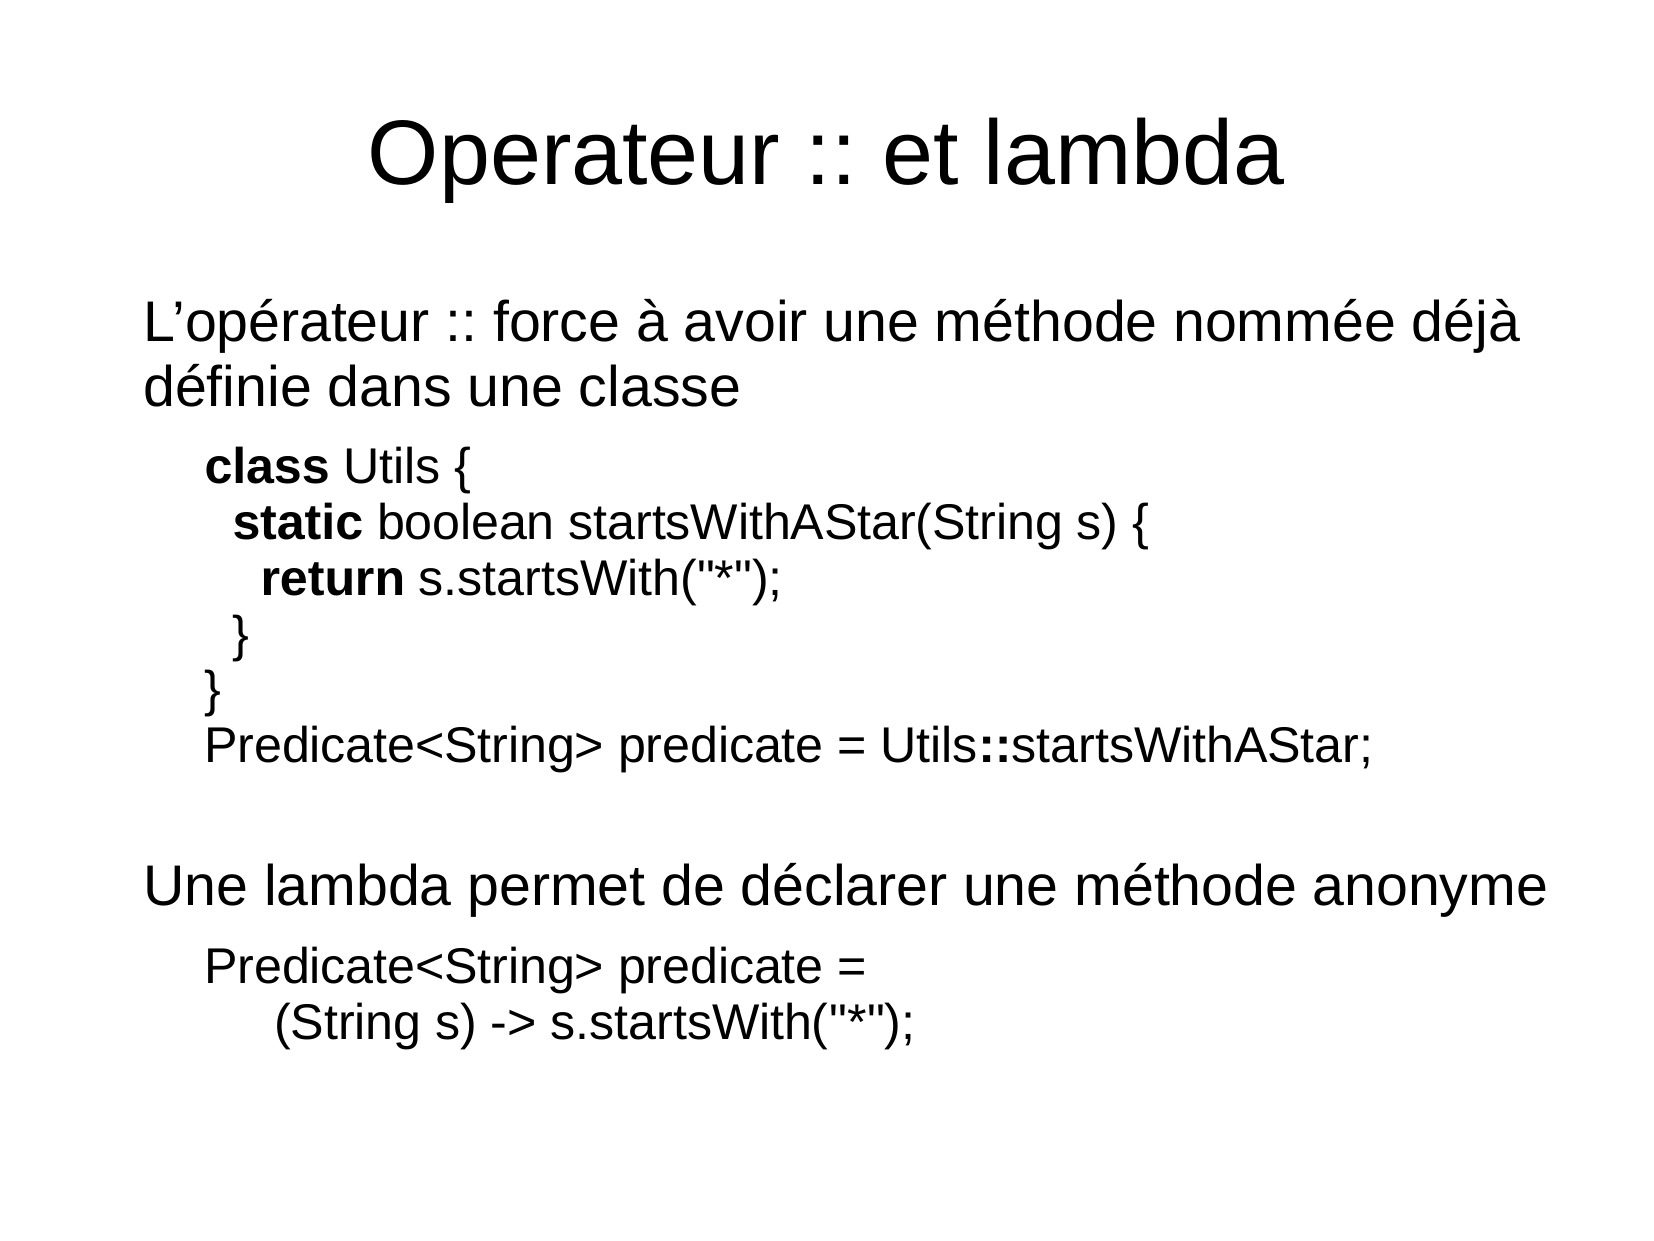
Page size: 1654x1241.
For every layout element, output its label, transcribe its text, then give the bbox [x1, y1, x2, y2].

title Operateur :: et lambda [82, 49, 1571, 257]
list L’opérateur :: force à avoir une méthode nommée déjà définie dans une classe class Utils { static boolean startsWithAStar(String s) { return s.startsWith("*"); } } Predicate<String> predicate = Utils::startsWithAStar; Une lambda permet de déclarer une méthode anonyme Predicate<String> predicate = (String s) -> s.startsWith("*"); [82, 290, 1571, 1066]
